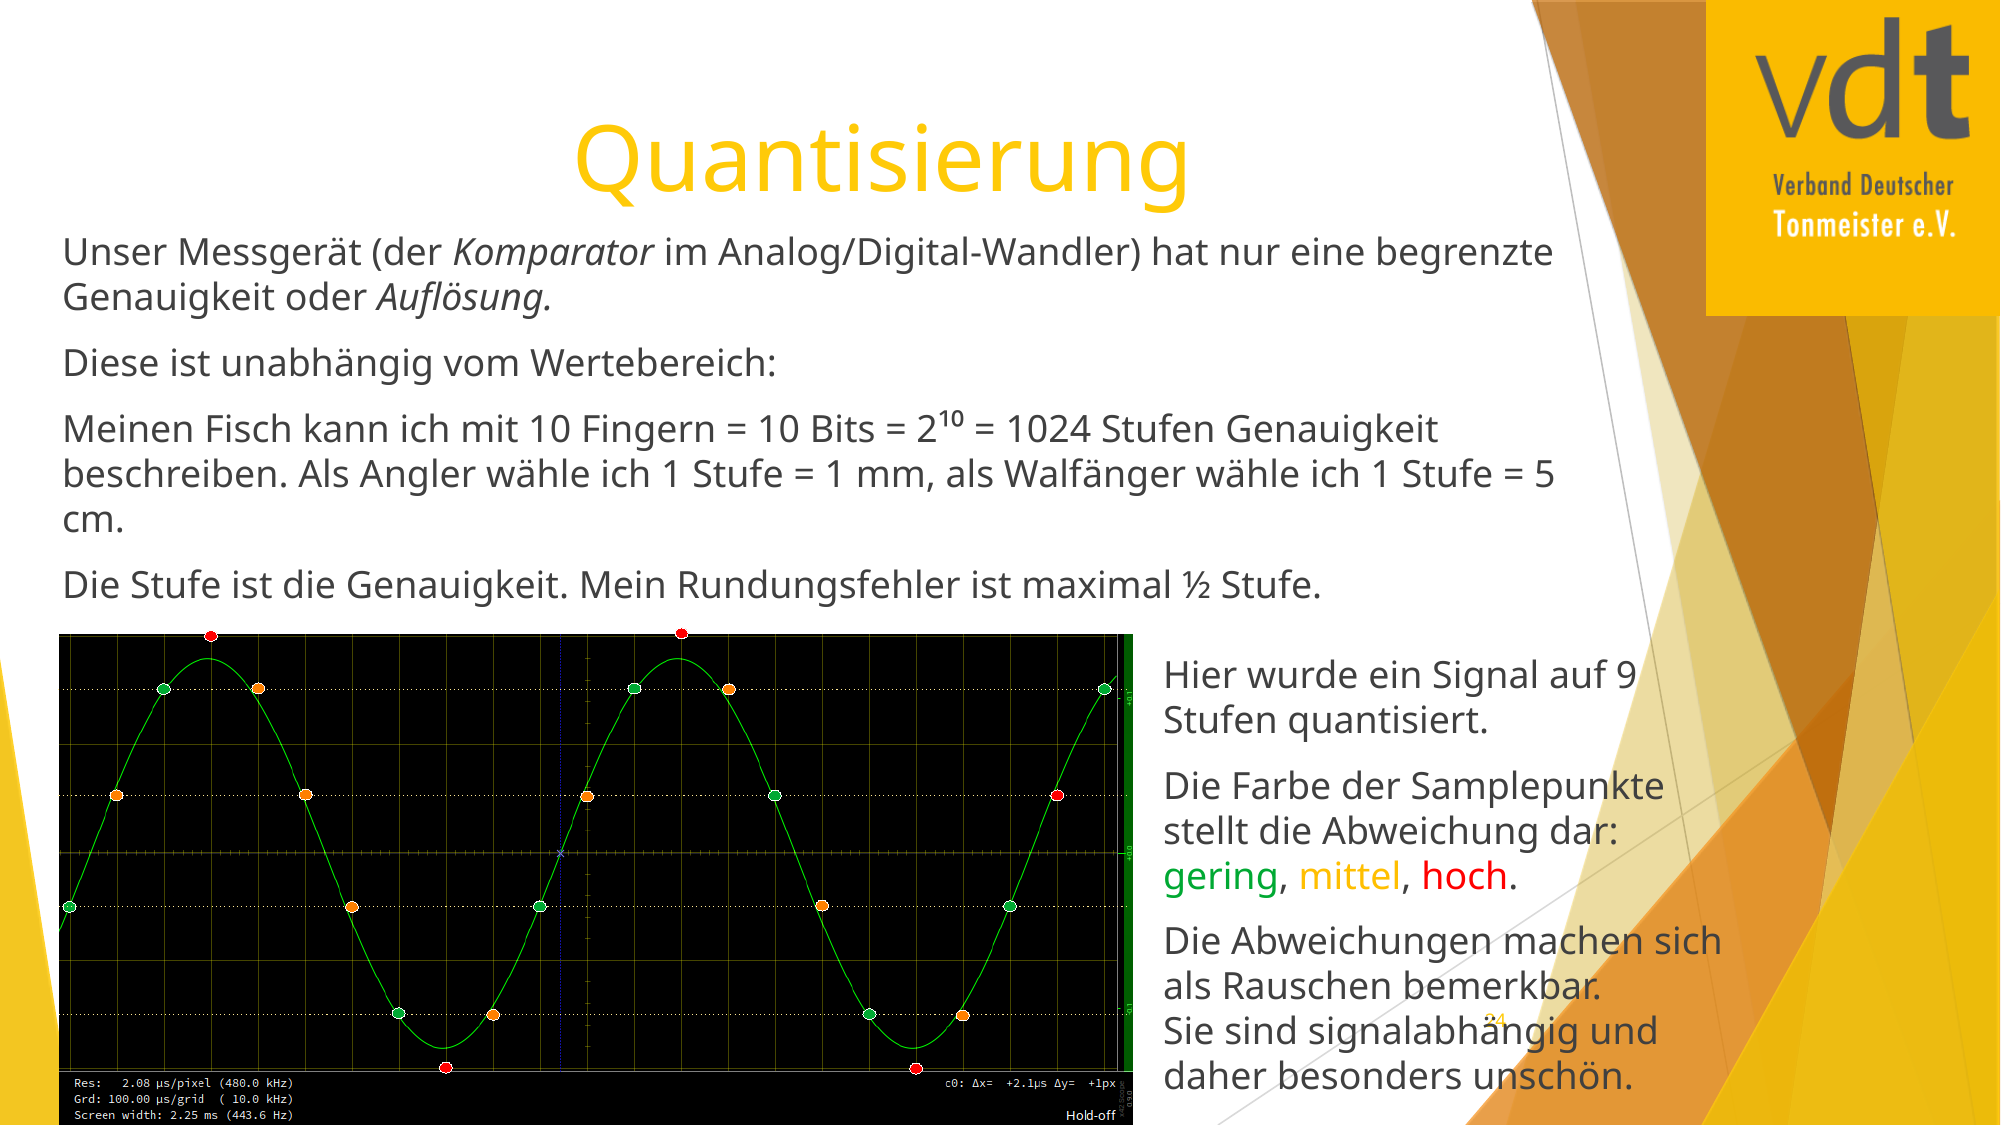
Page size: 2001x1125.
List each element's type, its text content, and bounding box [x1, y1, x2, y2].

picture [59, 634, 1133, 1125]
text_box [580, 791, 594, 802]
text_box [392, 1007, 406, 1019]
text_box [862, 1008, 877, 1020]
text_box [1098, 683, 1112, 695]
text_box [627, 683, 641, 694]
text_box [1050, 789, 1064, 801]
text_box [1003, 900, 1017, 912]
text_box [345, 901, 359, 913]
text_box [299, 789, 313, 801]
text_box [815, 900, 829, 912]
text_box [439, 1062, 453, 1074]
text_box [722, 683, 736, 695]
text_box [486, 1009, 500, 1021]
text_box [109, 789, 124, 801]
text_box [768, 790, 782, 801]
text_box [909, 1063, 923, 1075]
picture [1706, 0, 2000, 316]
text_box [533, 900, 547, 912]
text_box [157, 683, 171, 695]
title Quantisierung [557, 79, 1522, 230]
text_box [251, 682, 265, 694]
list Unser Messgerät (der Komparator im Analog/Digital-Wandler) hat nur eine begrenzte Genauigkeit oder Auflösung. Diese ist unabhängig vom Wertebereich: Meinen Fisch kann ich mit 10 Fingern = 10 Bits = 2¹⁰ = 1024 Stufen Genauigkeit beschreiben. Als Angler wähle ich 1 Stufe = 1 mm, als Walfänger wähle ich 1 Stufe = 5 cm. Die Stufe ist die Genauigkeit. Mein Rundungsfehler ist maximal ½ Stufe. [47, 175, 1600, 659]
list Hier wurde ein Signal auf 9 Stufen quantisiert. Die Farbe der Samplepunkte stellt die Abweichung dar: gering, mittel, hoch. Die Abweichungen machen sich als Rauschen bemerkbar. Sie sind signalabhängig und daher besonders unschön. [1148, 670, 1776, 1078]
text_box [63, 901, 76, 913]
text_box [956, 1010, 970, 1021]
text_box [675, 627, 689, 639]
text_box [204, 630, 218, 642]
